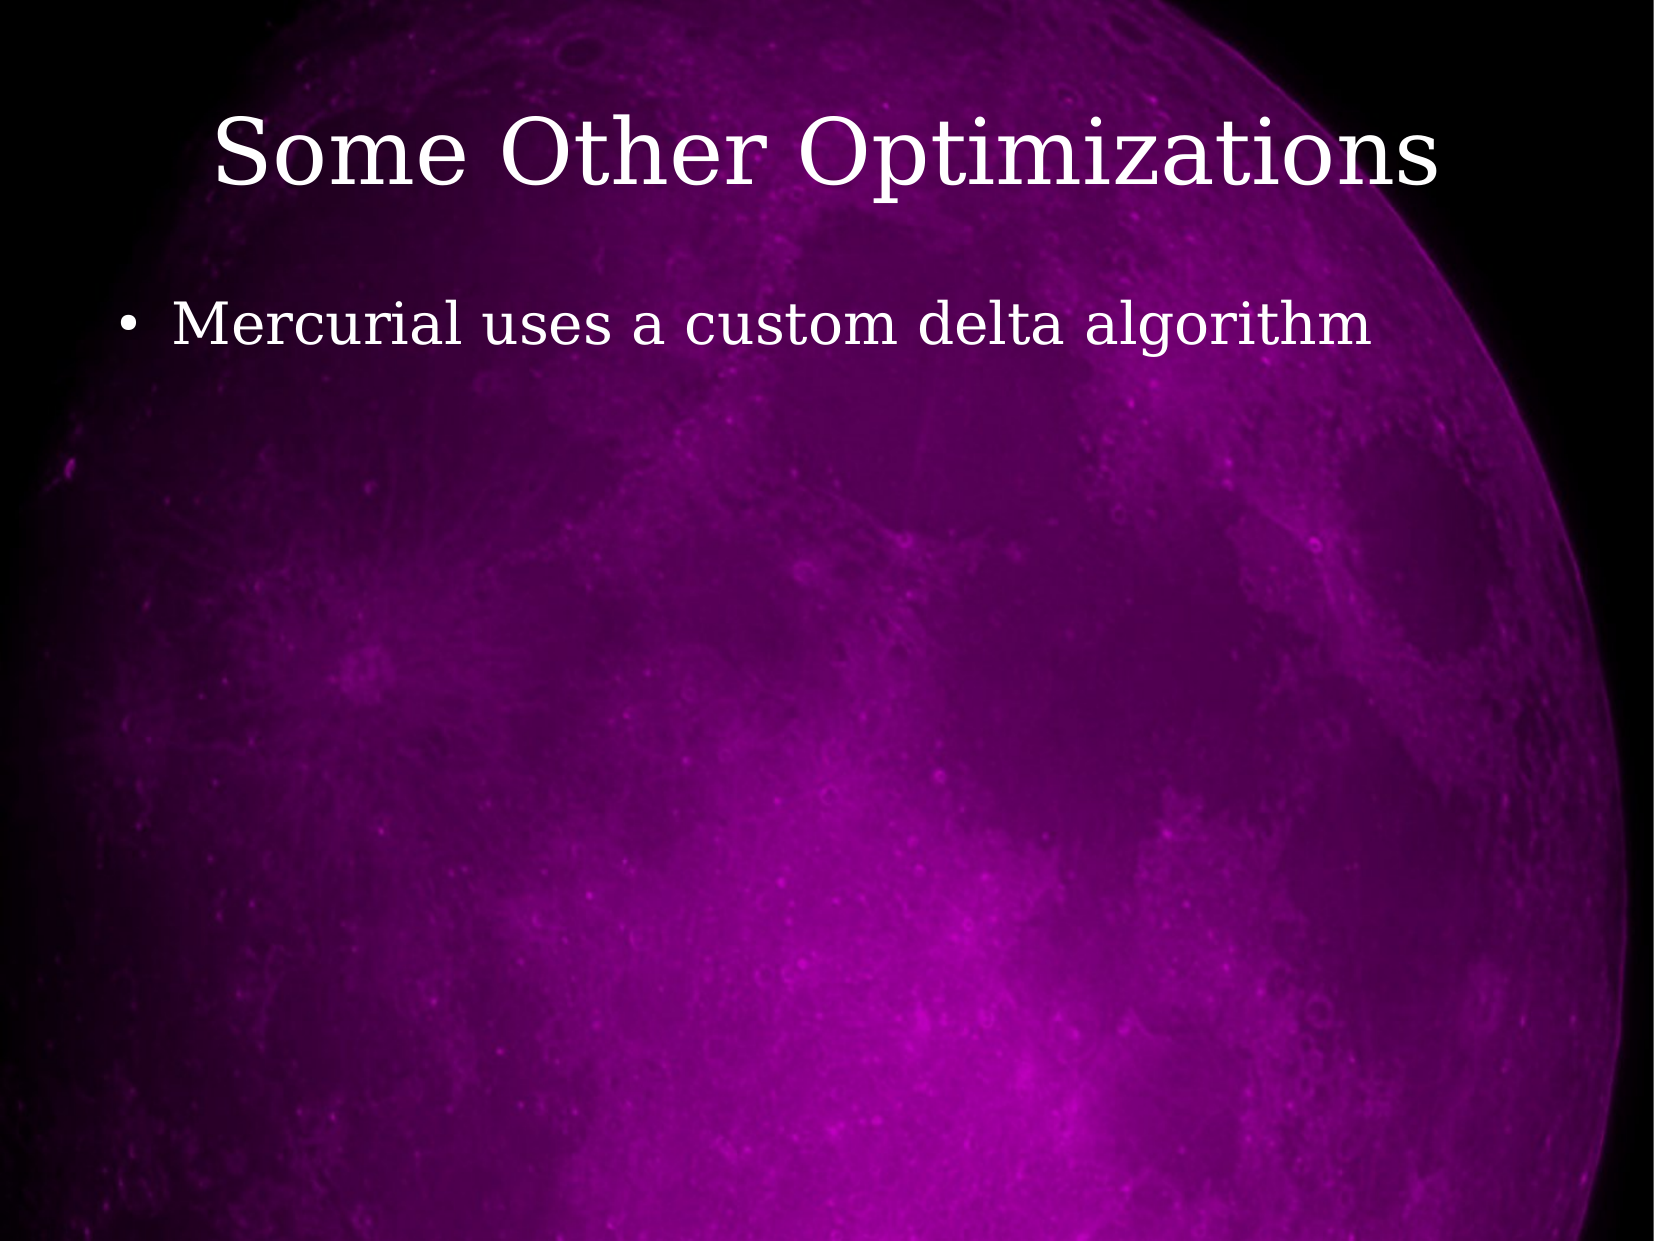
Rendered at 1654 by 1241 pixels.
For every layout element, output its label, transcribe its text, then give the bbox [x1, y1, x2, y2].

title Some Other Optimizations [82, 49, 1571, 257]
list Mercurial uses a custom delta algorithm [82, 290, 1571, 1109]
picture [0, 0, 1654, 1241]
